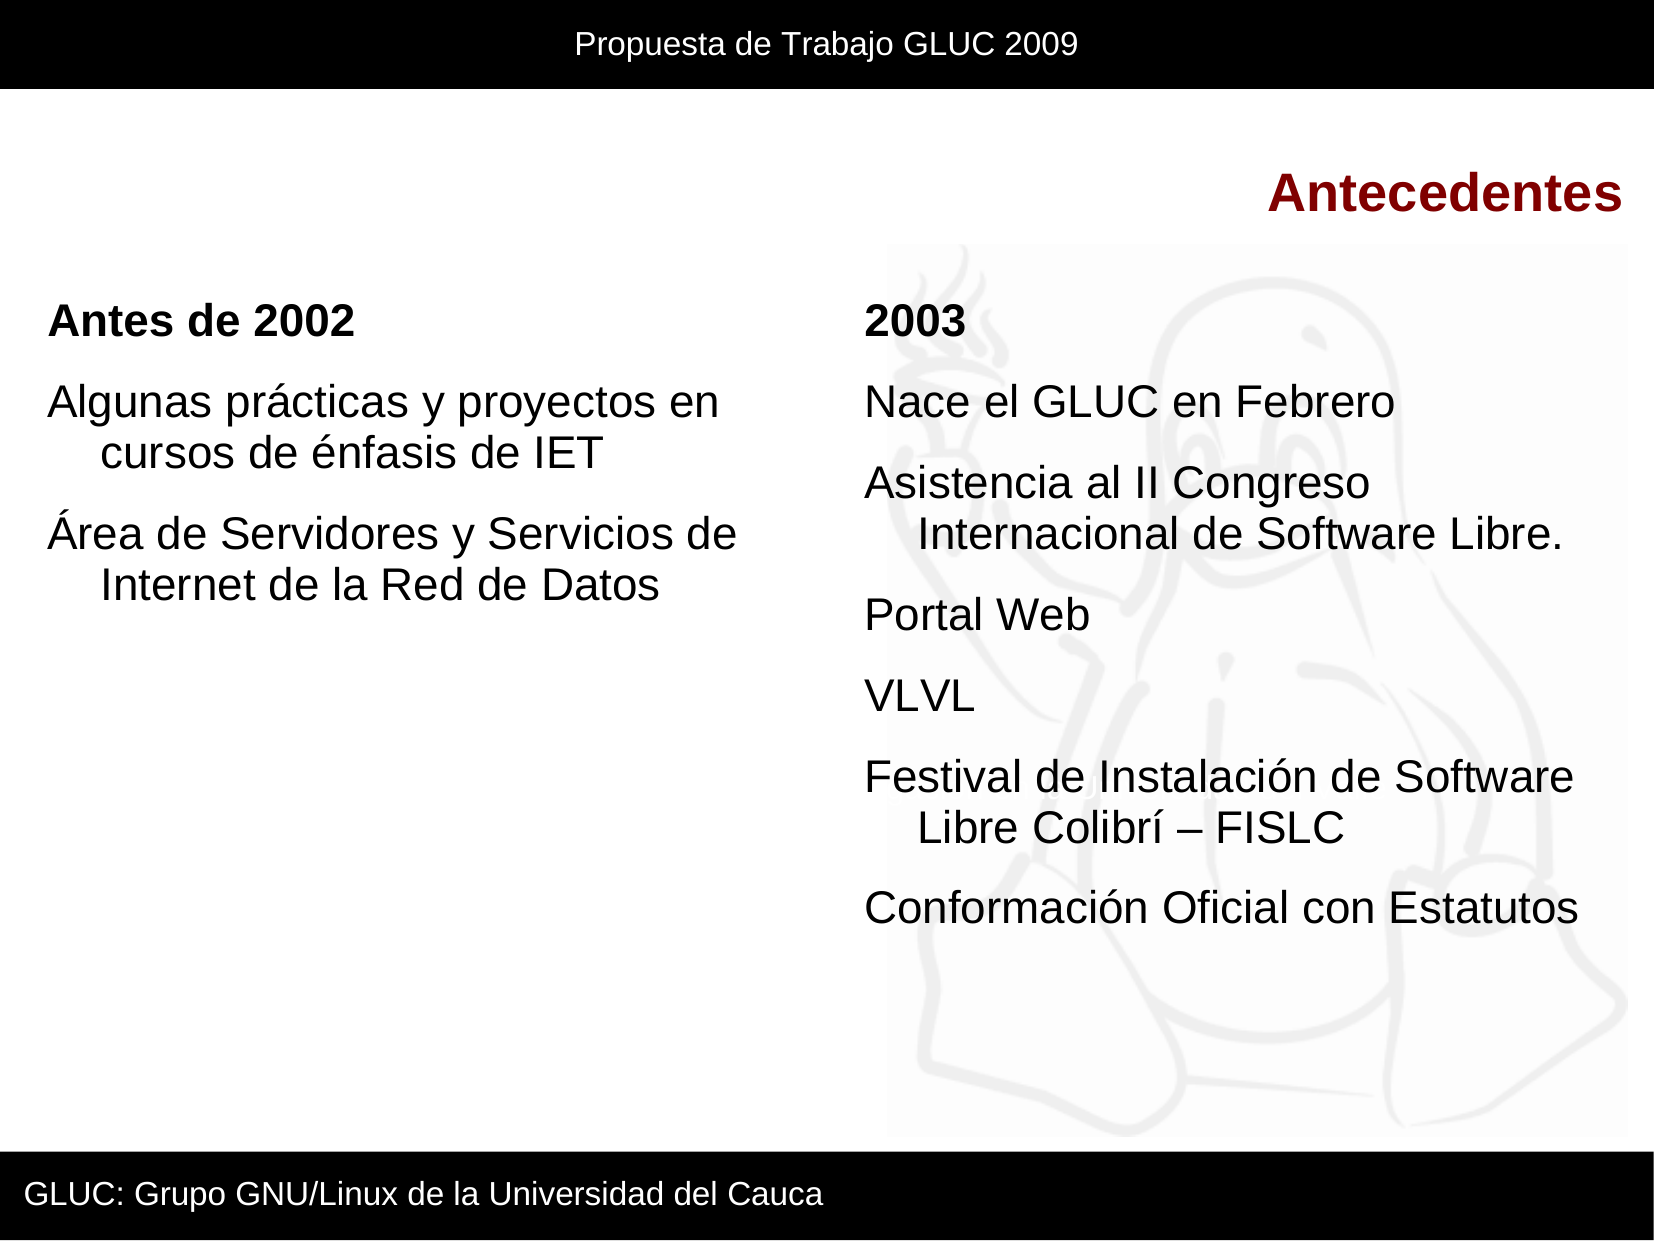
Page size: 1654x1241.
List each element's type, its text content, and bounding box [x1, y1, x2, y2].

picture [887, 244, 1628, 1137]
title Antecedentes [147, 141, 1625, 245]
list 2003 Nace el GLUC en Febrero Asistencia al II Congreso Internacional de Software Libre. Portal Web VLVL Festival de Instalación de Software Libre Colibrí – FISLC Conformación Oficial con Estatutos [846, 295, 1625, 1122]
list Antes de 2002 Algunas prácticas y proyectos en cursos de énfasis de IET Área de Servidores y Servicios de Internet de la Red de Datos [29, 295, 808, 1122]
